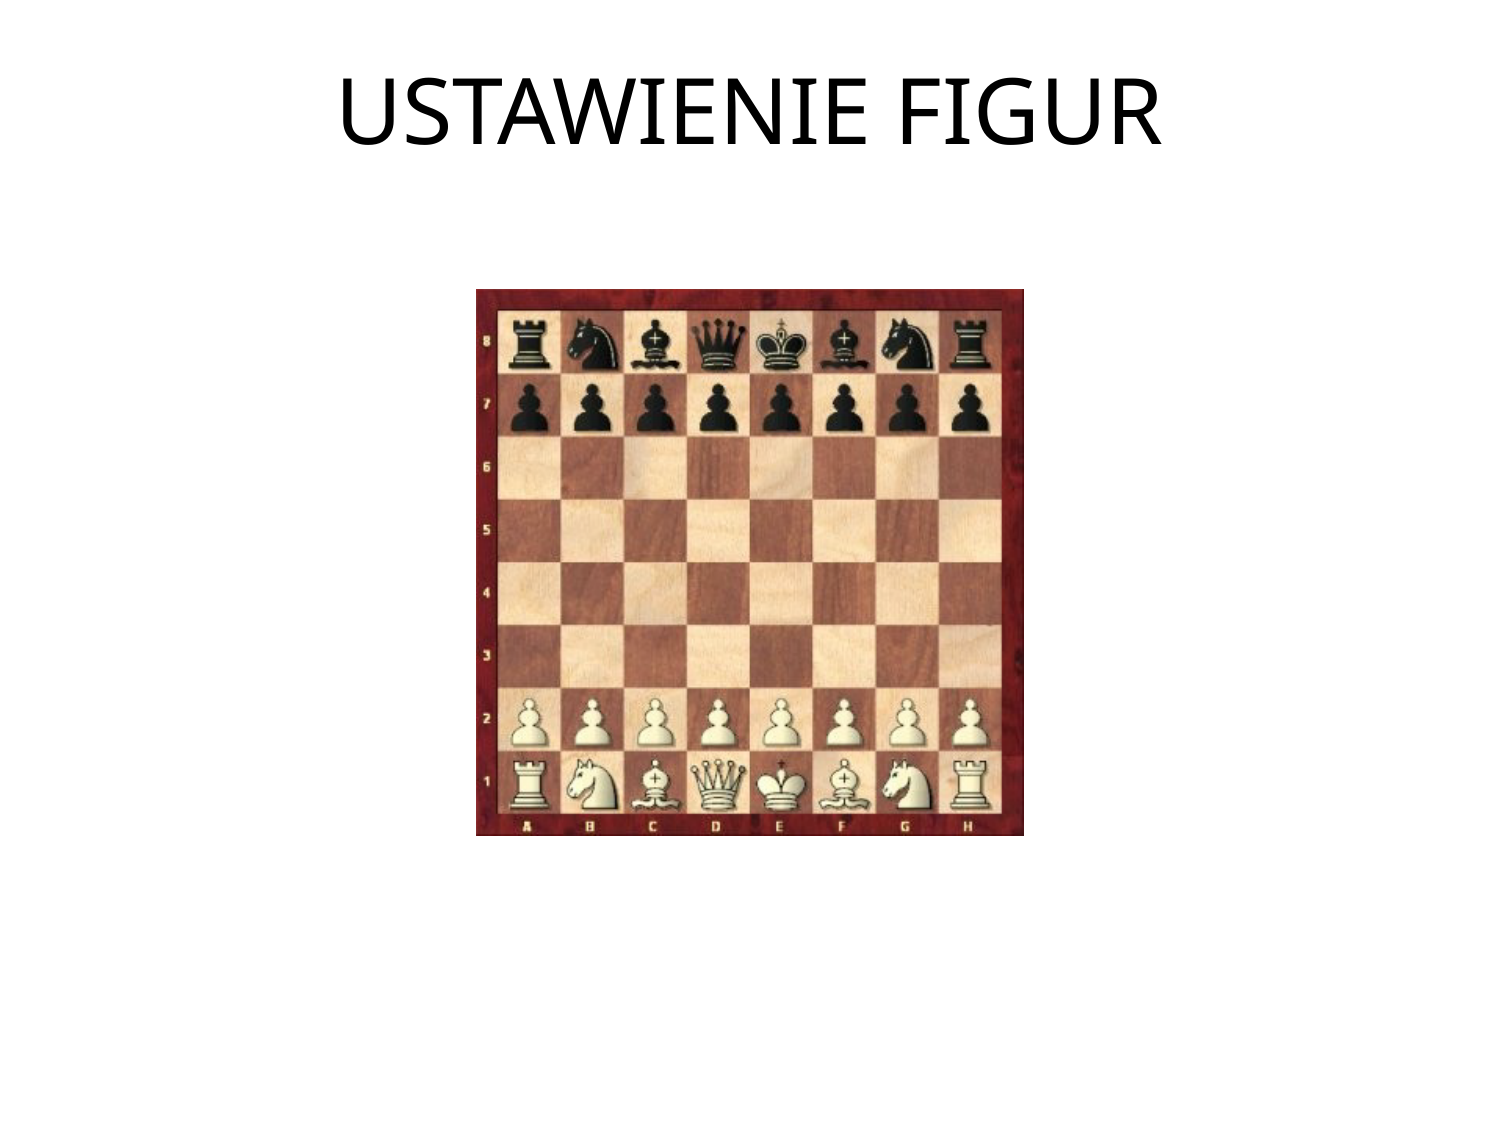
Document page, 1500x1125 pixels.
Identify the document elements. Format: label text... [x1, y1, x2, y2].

picture [476, 289, 1024, 836]
title USTAWIENIE FIGUR [75, 45, 1425, 233]
